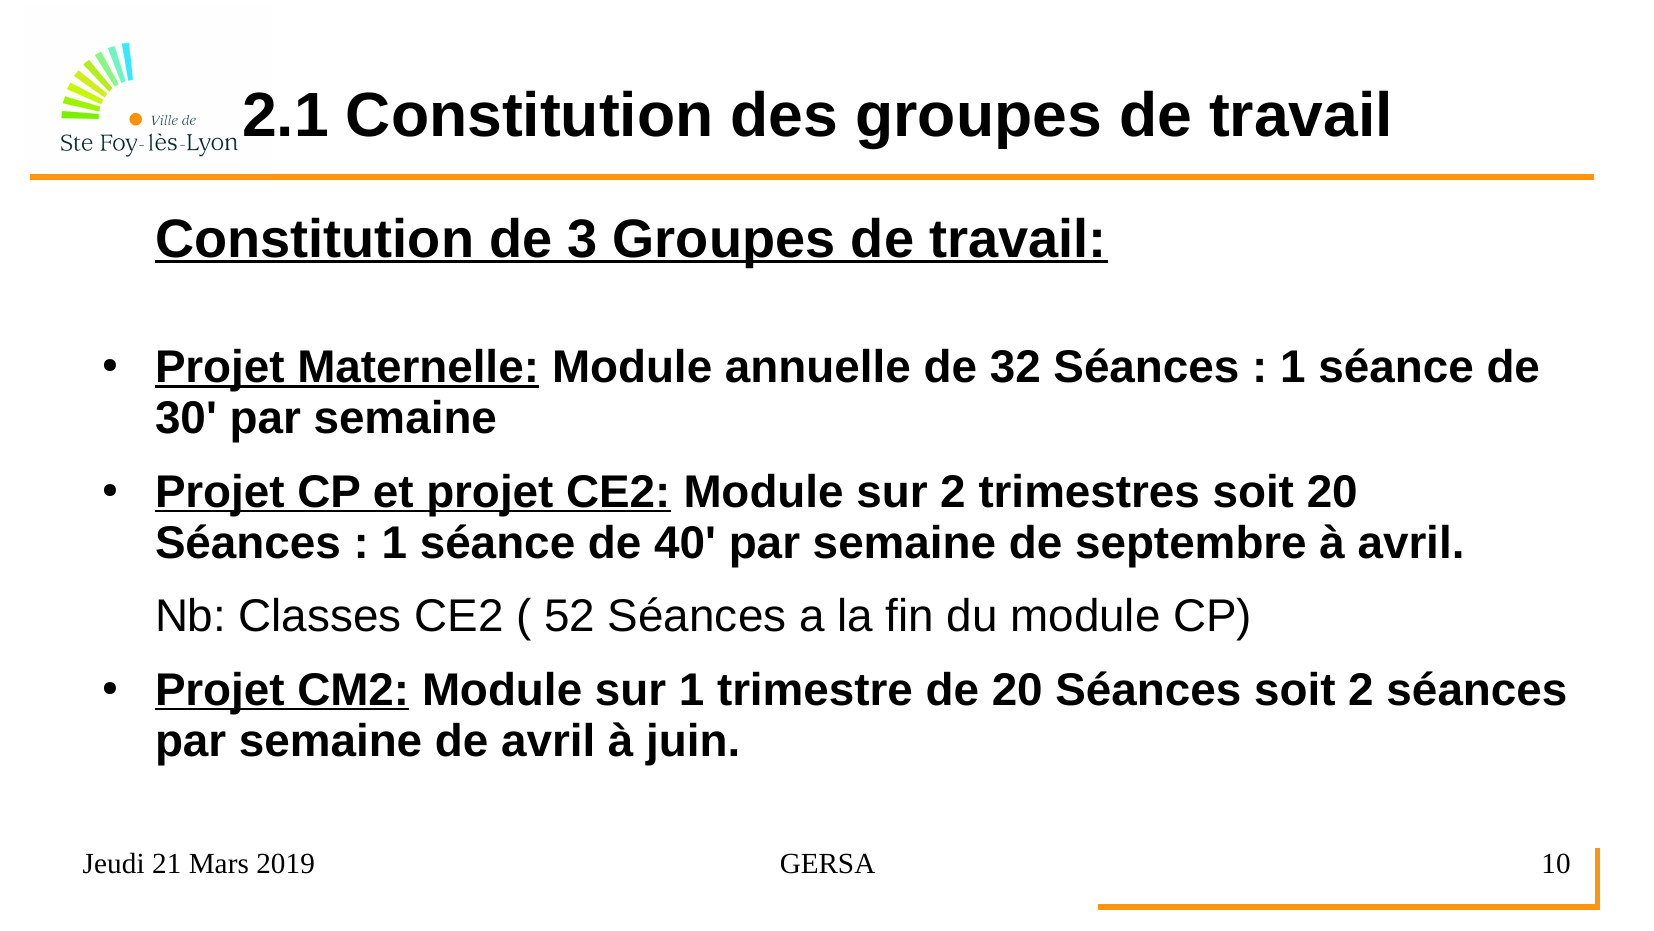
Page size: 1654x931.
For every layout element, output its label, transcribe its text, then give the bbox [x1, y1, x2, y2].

title 2.1 Constitution des groupes de travail [82, 37, 1571, 193]
picture [23, 6, 272, 182]
list Constitution de 3 Groupes de travail: Projet Maternelle: Module annuelle de 32 Séances : 1 séance de 30' par semaine Projet CP et projet CE2: Module sur 2 trimestres soit 20 Séances : 1 séance de 40' par semaine de septembre à avril. Nb: Classes CE2 ( 52 Séances a la fin du module CP) Projet CM2: Module sur 1 trimestre de 20 Séances soit 2 séances par semaine de avril à juin. [84, 208, 1573, 767]
